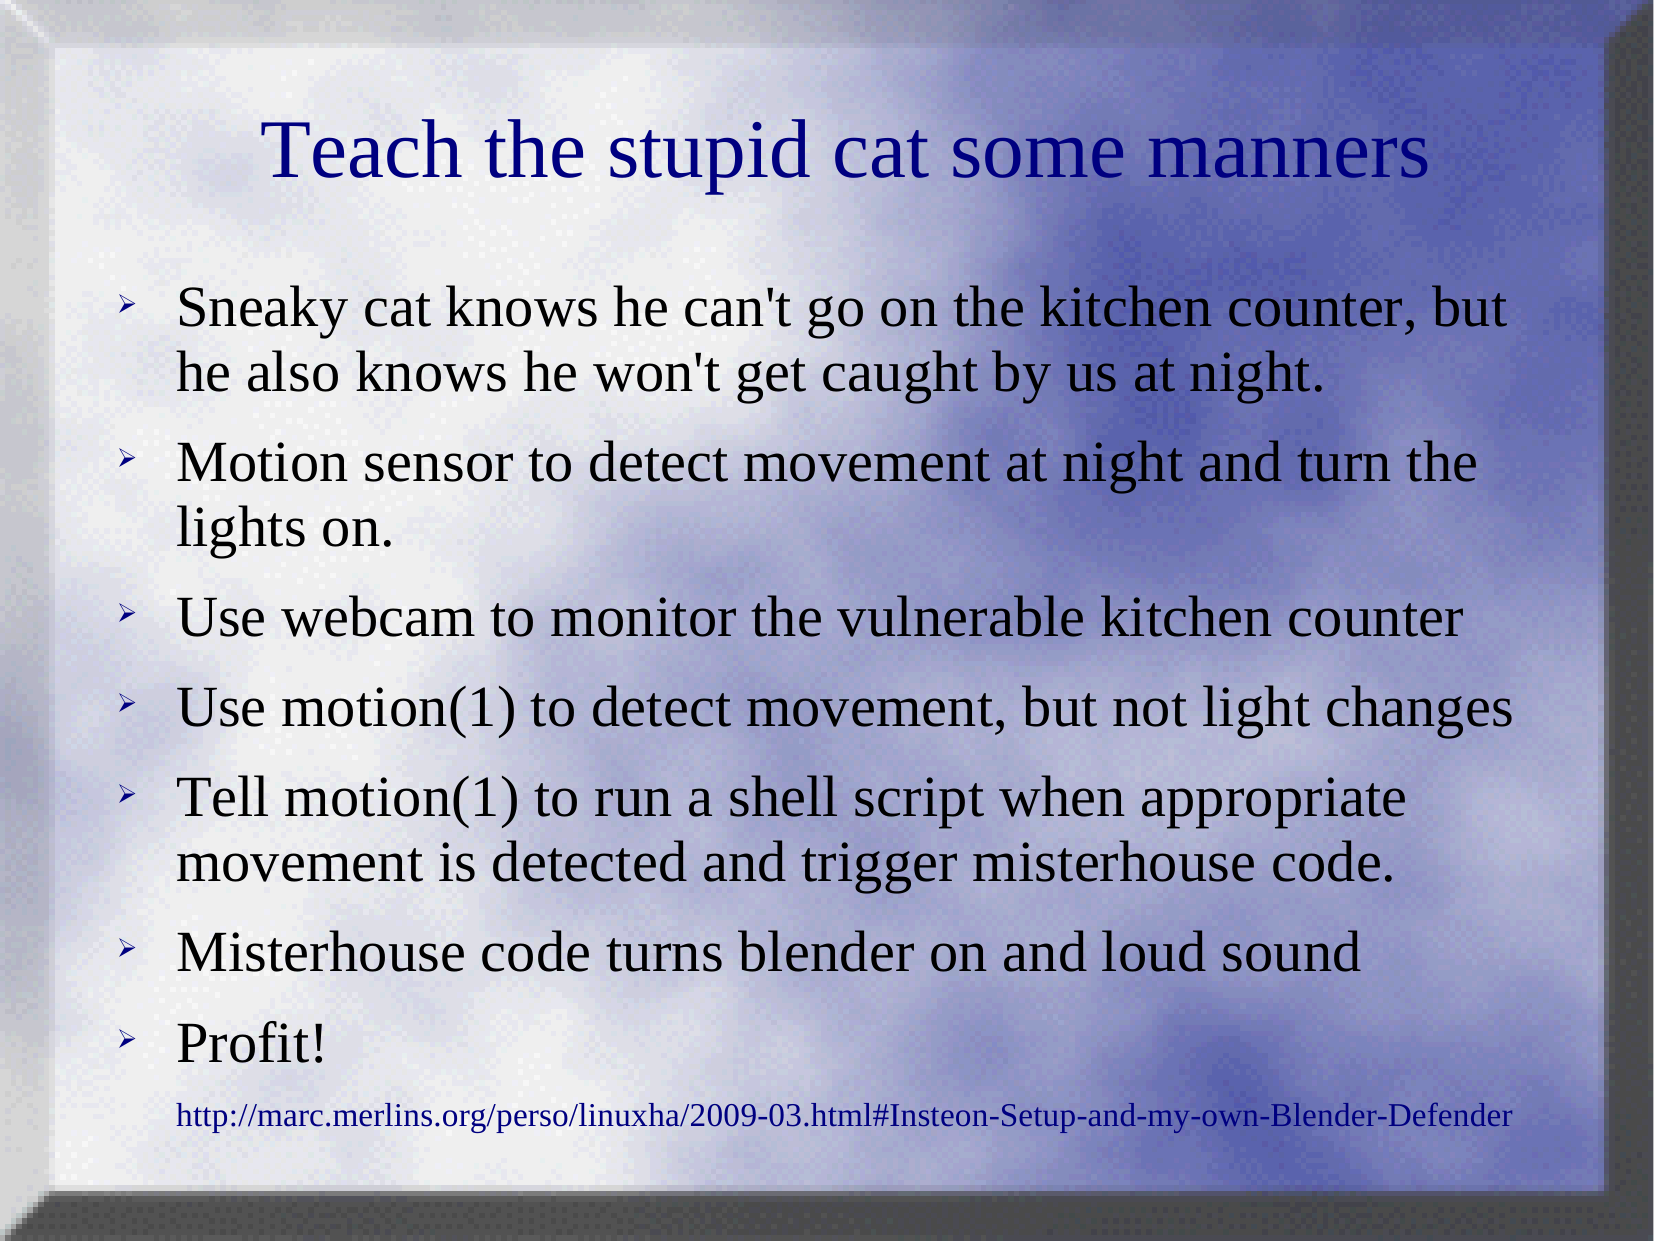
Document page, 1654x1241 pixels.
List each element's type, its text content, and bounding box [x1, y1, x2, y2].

list Sneaky cat knows he can't go on the kitchen counter, but he also knows he won't get caught by us at night. Motion sensor to detect movement at night and turn the lights on. Use webcam to monitor the vulnerable kitchen counter Use motion(1) to detect movement, but not light changes Tell motion(1) to run a shell script when appropriate movement is detected and trigger misterhouse code. Misterhouse code turns blender on and loud sound Profit! http://marc.merlins.org/perso/linuxha/2009-03.html#Insteon-Setup-and-my-own-Blender-Defender [116, 274, 1529, 1140]
picture [0, 0, 1654, 1241]
title Teach the stupid cat some manners [163, 96, 1529, 204]
